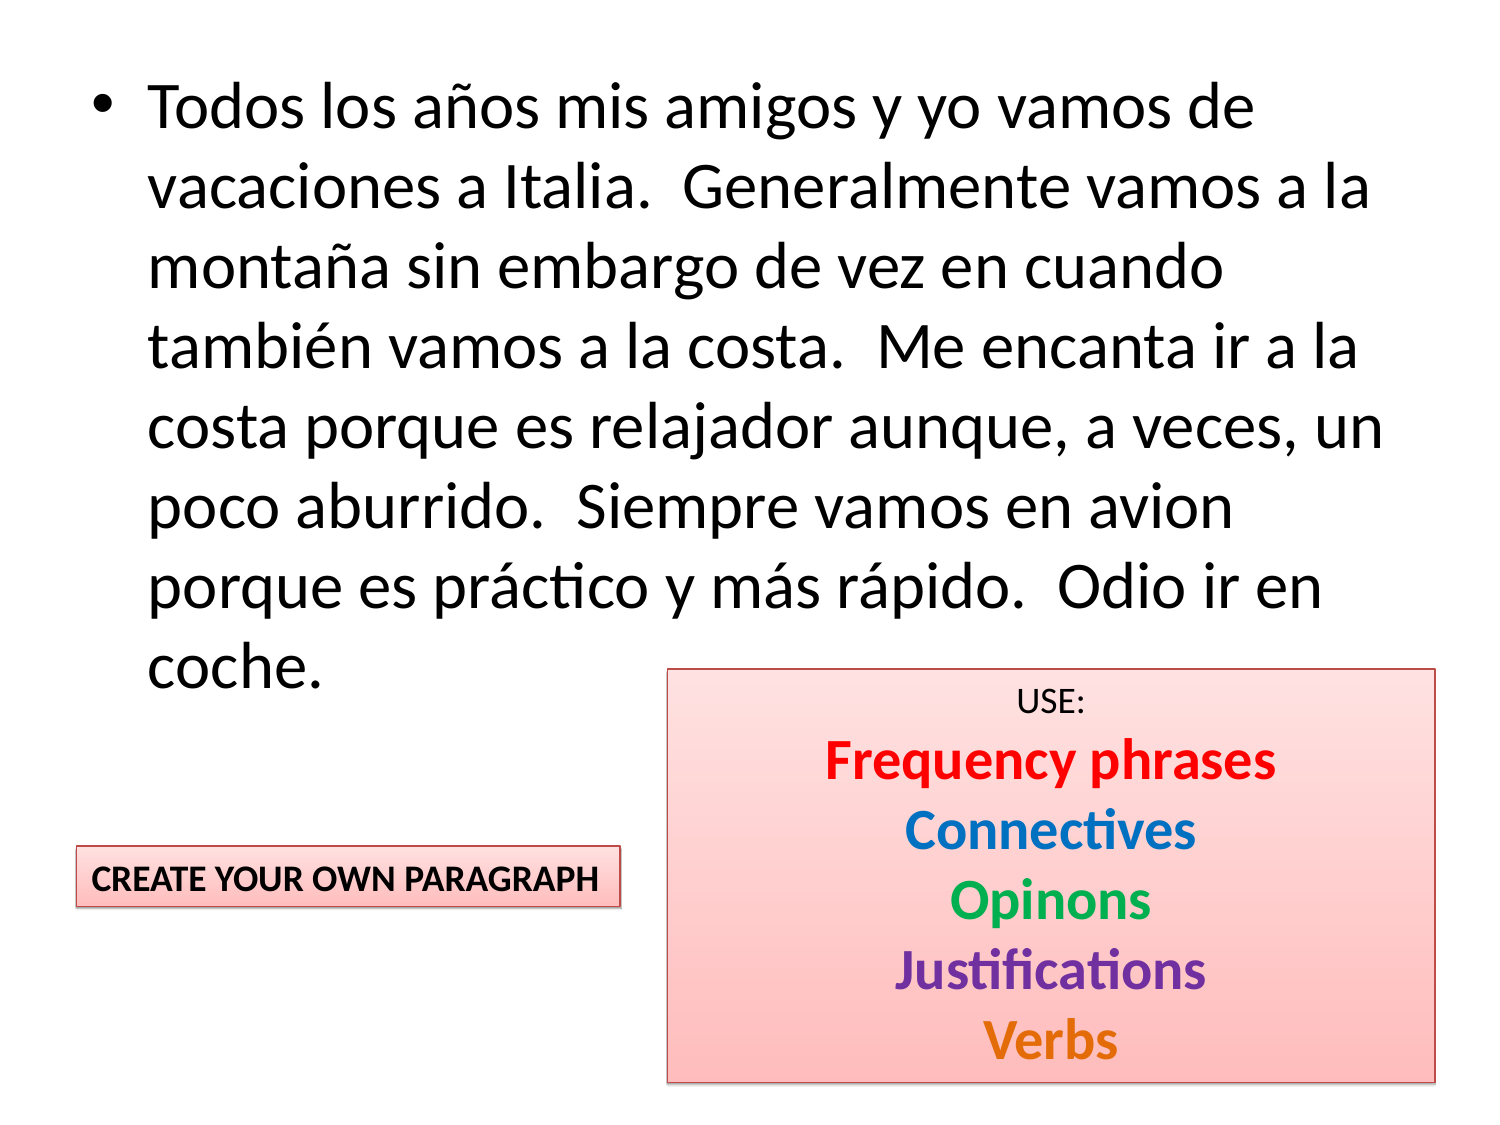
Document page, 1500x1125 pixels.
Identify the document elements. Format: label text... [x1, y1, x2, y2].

text_box USE: Frequency phrases Connectives Opinons Justifications Verbs [667, 668, 1436, 1083]
text_box CREATE YOUR OWN PARAGRAPH [76, 845, 621, 907]
list Todos los años mis amigos y yo vamos de vacaciones a Italia. Generalmente vamos a la montaña sin embargo de vez en cuando también vamos a la costa. Me encanta ir a la costa porque es relajador aunque, a veces, un poco aburrido. Siempre vamos en avion porque es práctico y más rápido. Odio ir en coche. [76, 54, 1427, 740]
